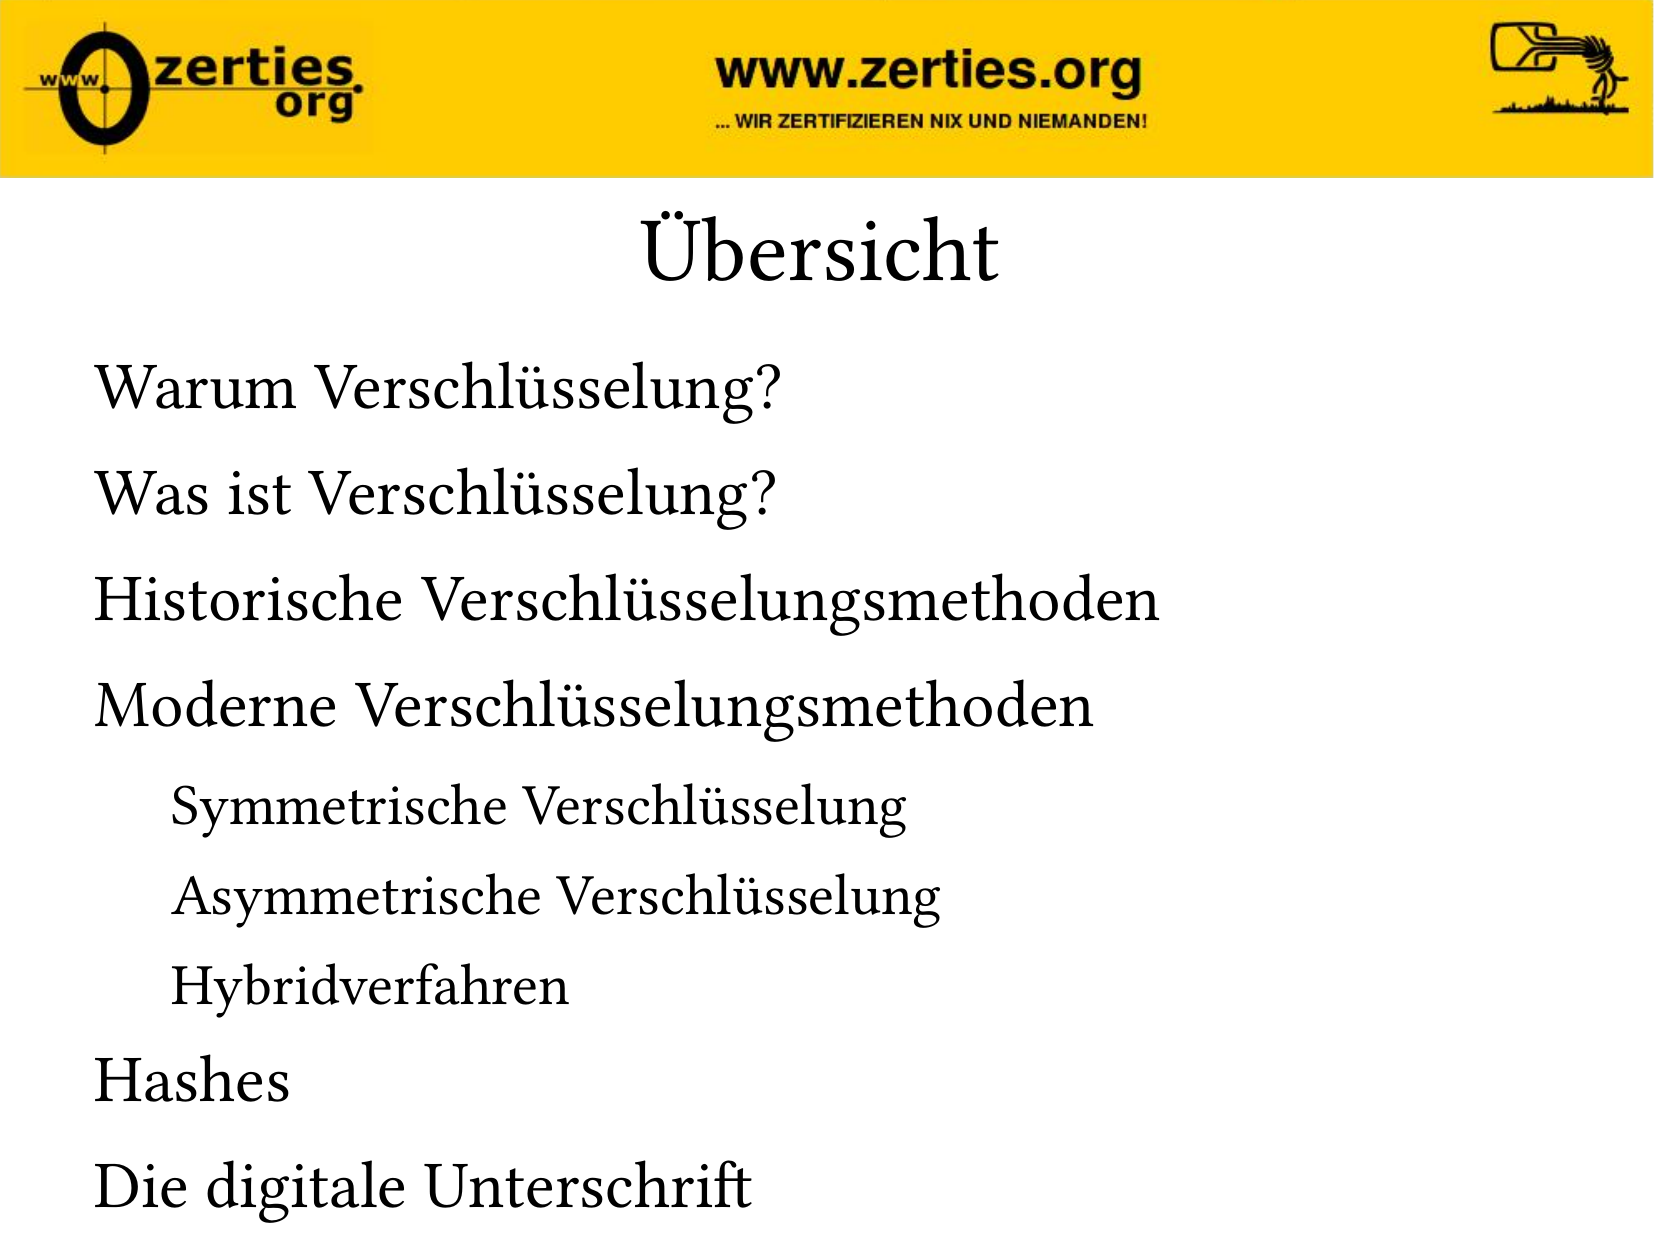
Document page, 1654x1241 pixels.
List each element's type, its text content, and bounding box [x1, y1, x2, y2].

picture [0, 0, 1654, 178]
title Übersicht [76, 177, 1565, 326]
list Warum Verschlüsselung? Was ist Verschlüsselung? Historische Verschlüsselungsmethoden Moderne Verschlüsselungsmethoden Symmetrische Verschlüsselung Asymmetrische Verschlüsselung Hybridverfahren Hashes Die digitale Unterschrift [76, 349, 1565, 1223]
